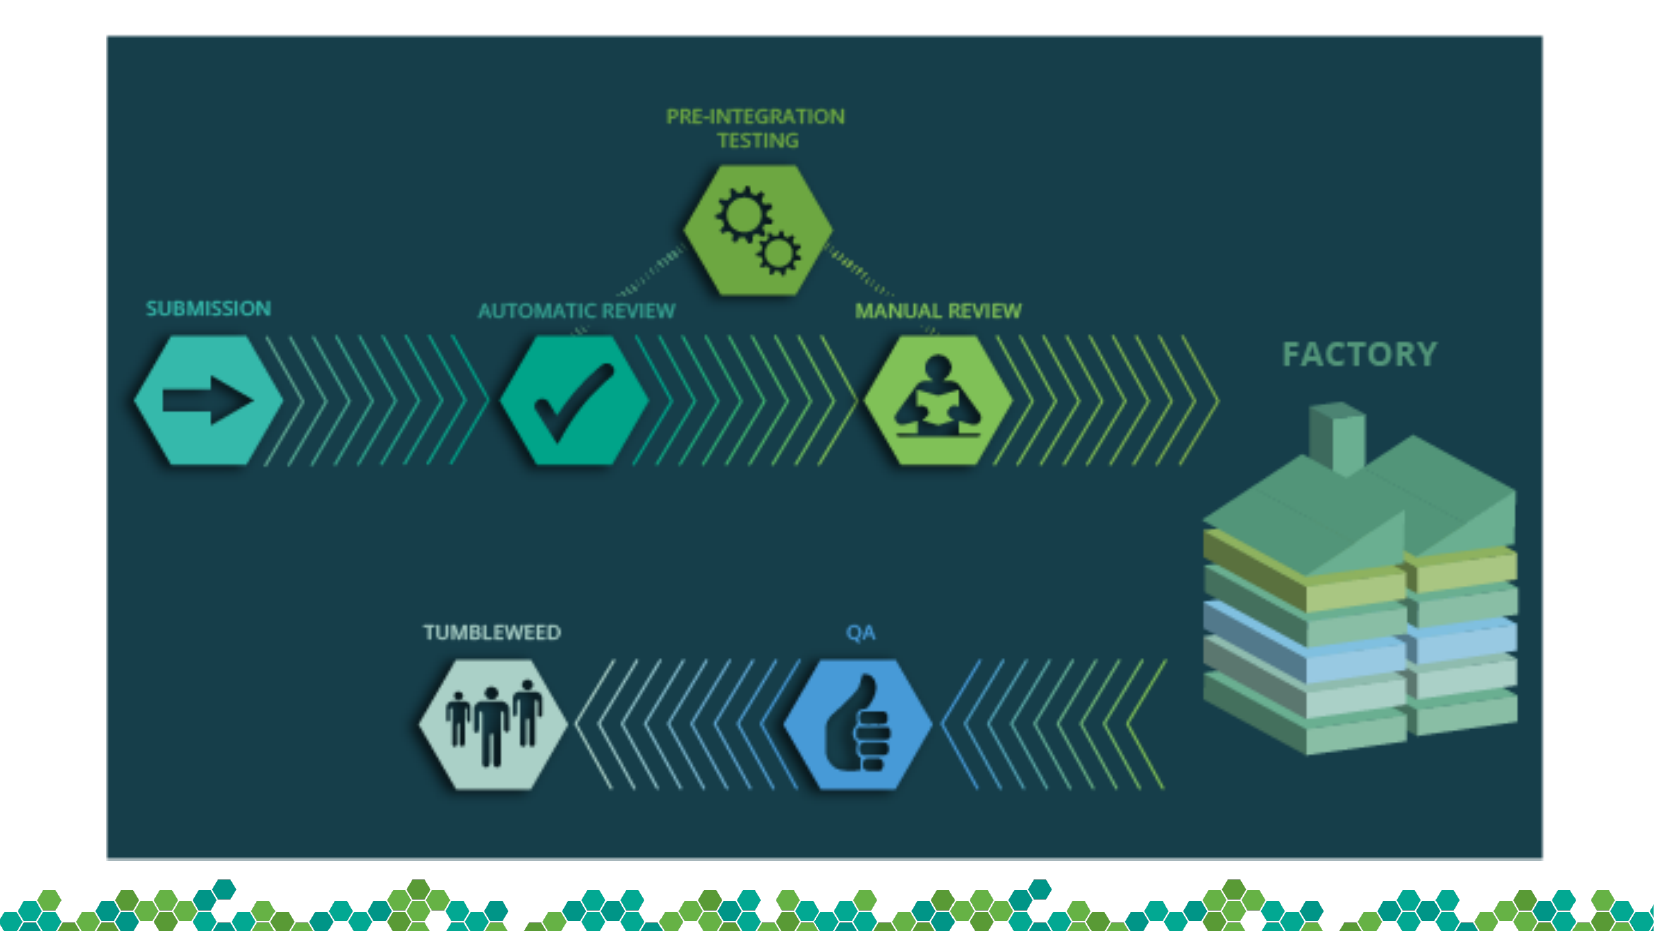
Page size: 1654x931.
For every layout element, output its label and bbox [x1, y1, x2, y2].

picture [106, 33, 1547, 861]
picture [0, 871, 1654, 931]
